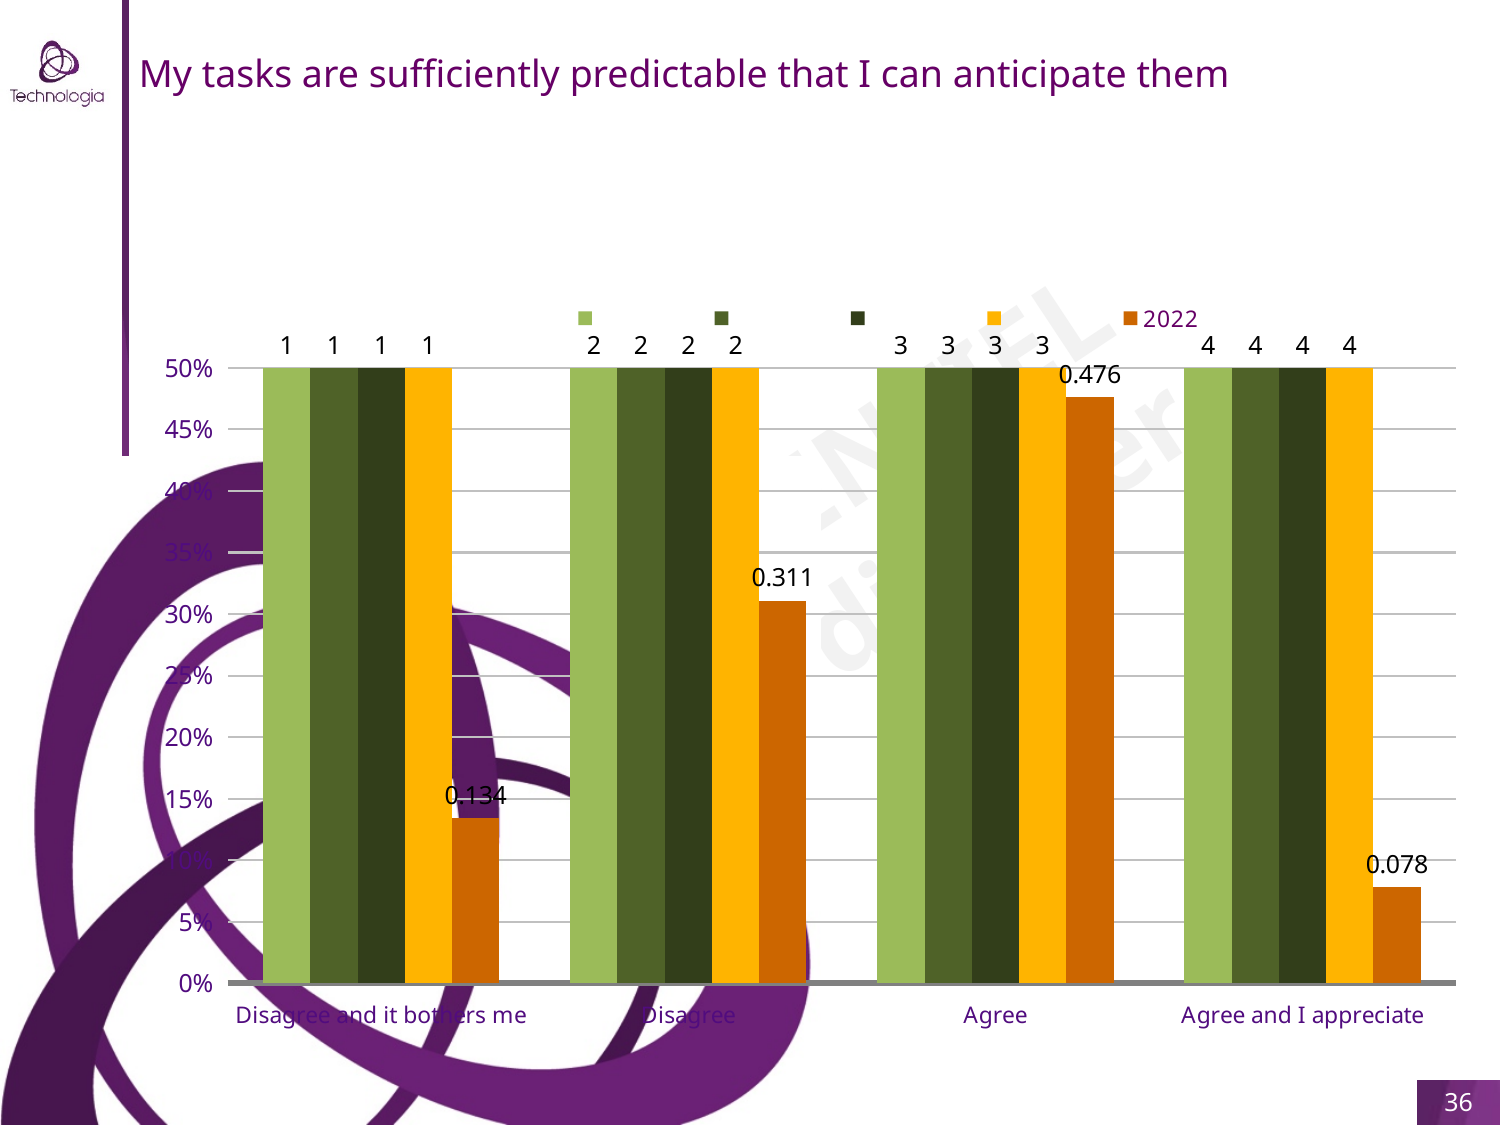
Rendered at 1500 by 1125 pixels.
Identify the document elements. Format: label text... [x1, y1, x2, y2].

chart [123, 215, 1460, 1083]
picture [1417, 1080, 1500, 1125]
picture [0, 33, 113, 114]
picture [0, 0, 821, 1125]
title My tasks are sufficiently predictable that I can anticipate them [123, 42, 1282, 185]
